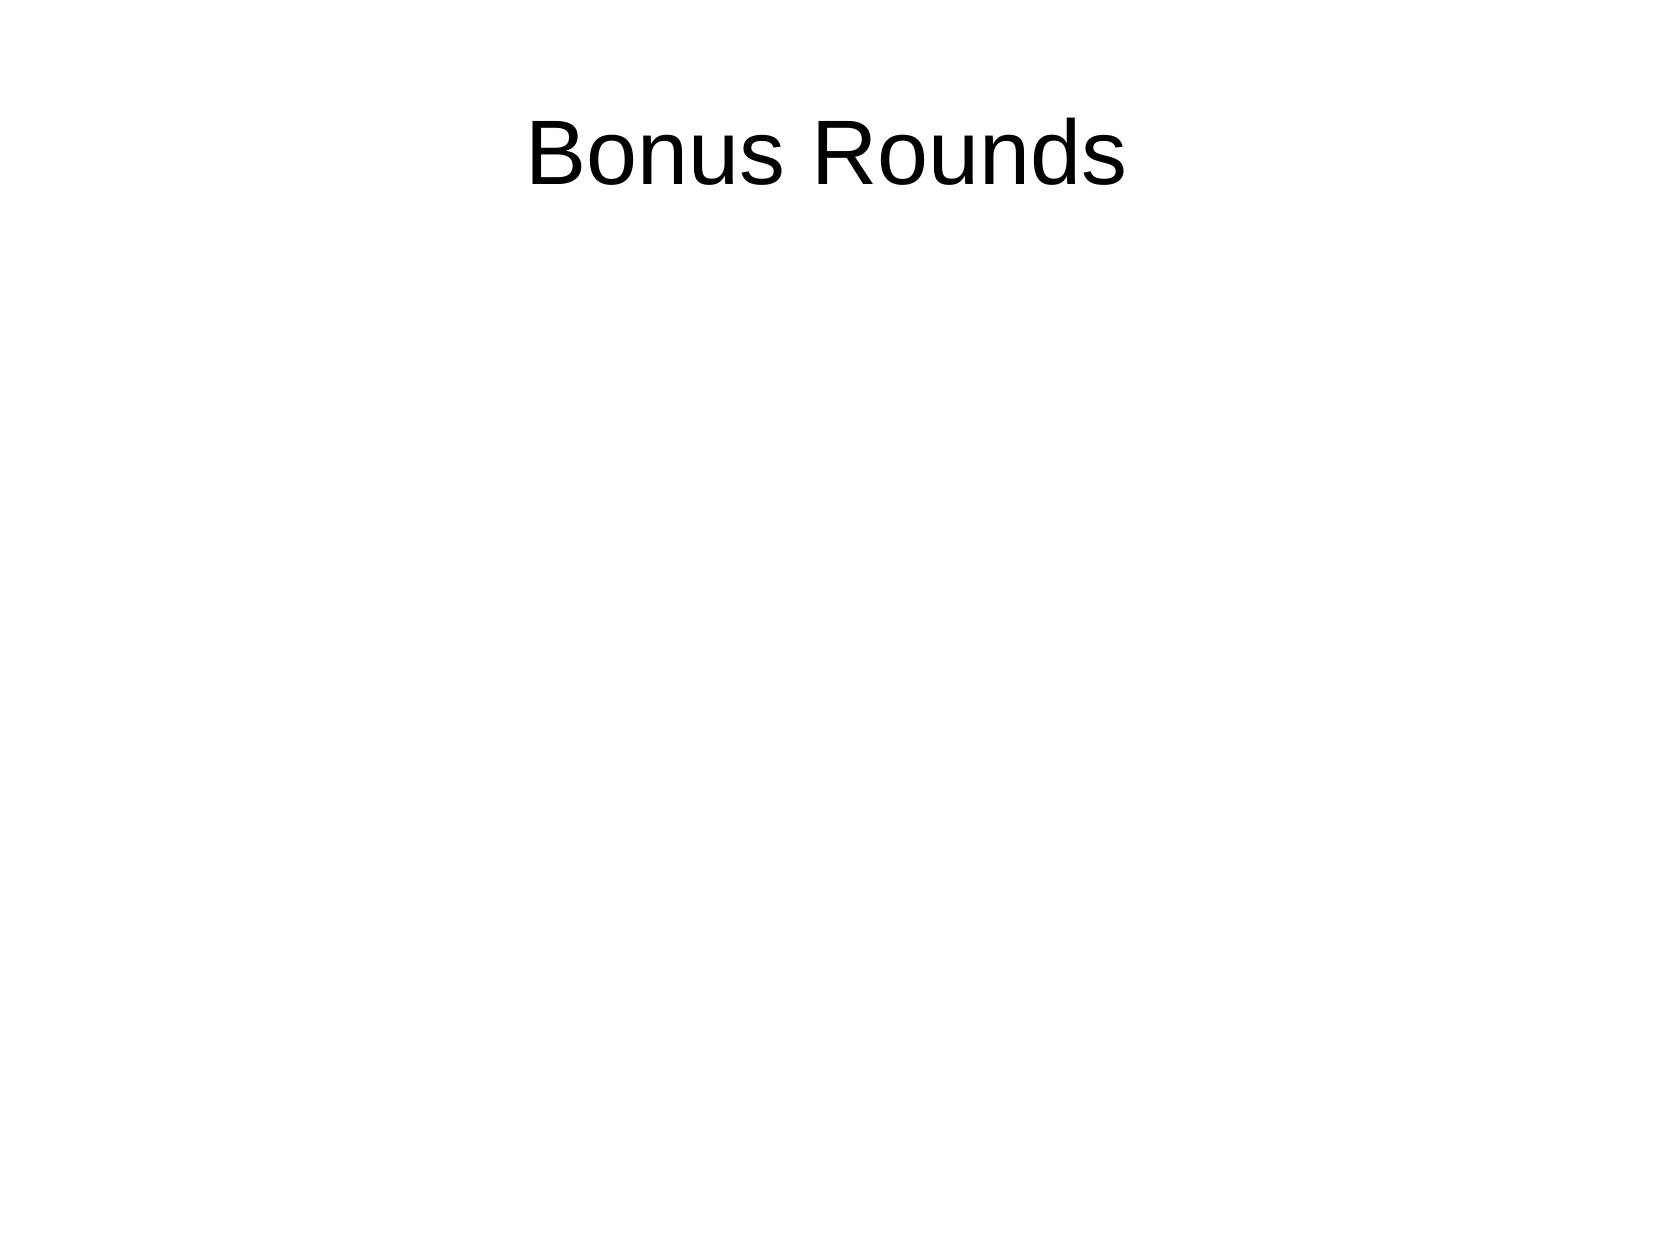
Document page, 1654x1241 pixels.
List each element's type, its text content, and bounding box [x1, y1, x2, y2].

title Bonus Rounds [82, 49, 1571, 257]
